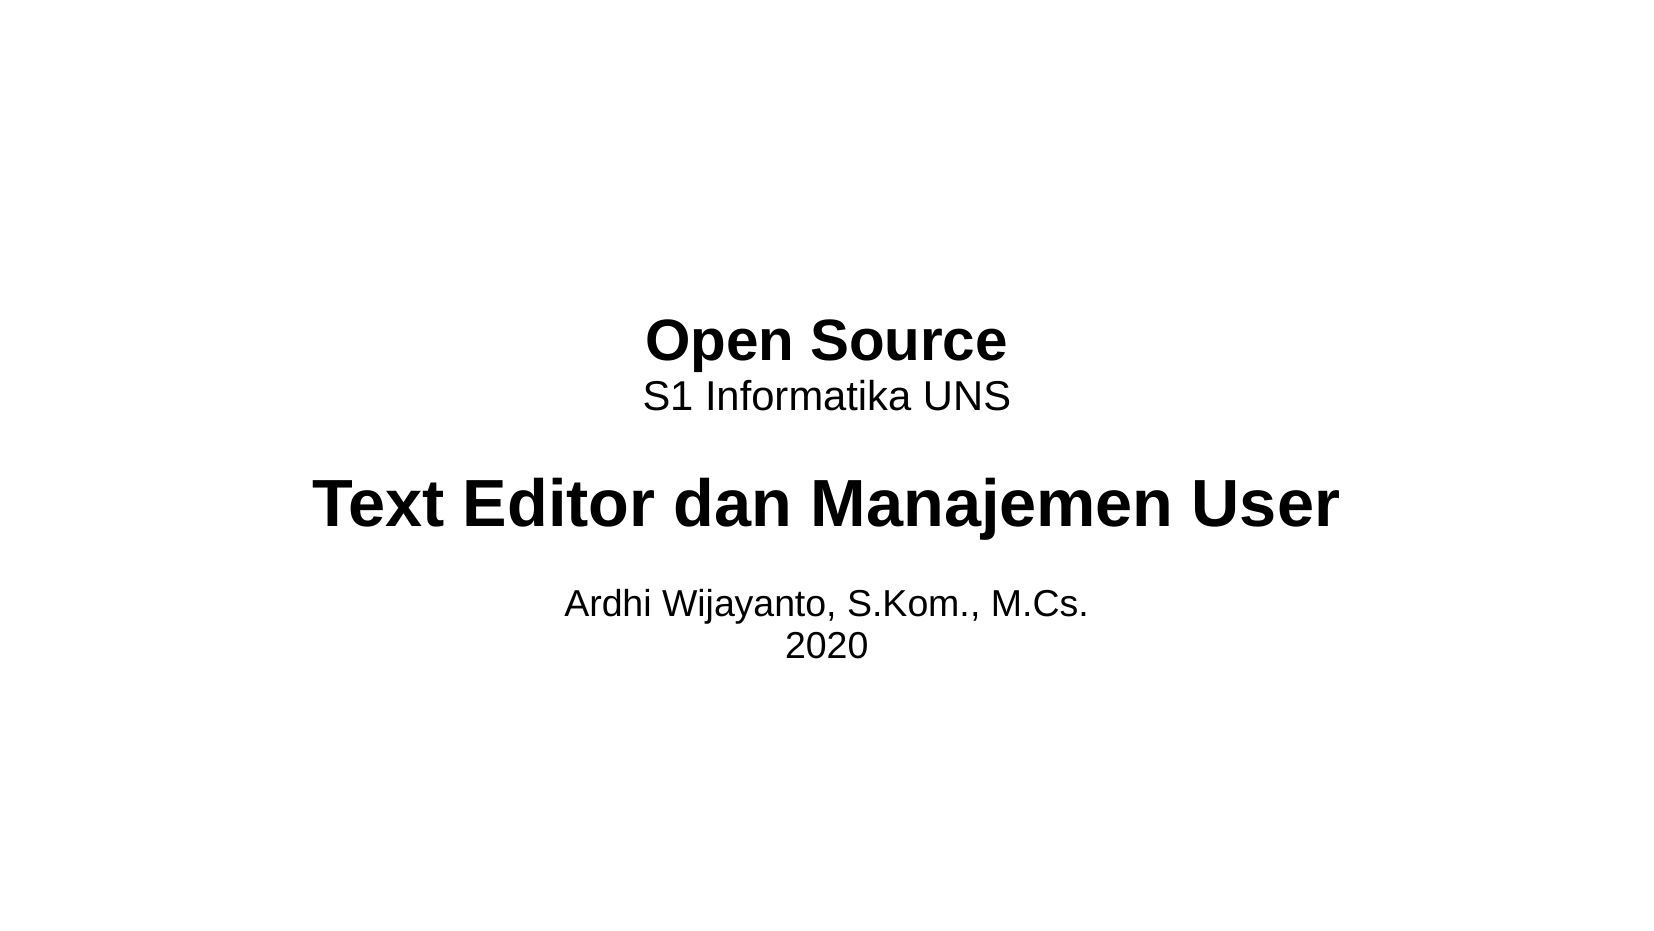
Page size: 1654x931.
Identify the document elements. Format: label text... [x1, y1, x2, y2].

subtitle Open Source S1 Informatika UNS Text Editor dan Manajemen User Ardhi Wijayanto, S.Kom., M.Cs. 2020 [82, 217, 1571, 758]
